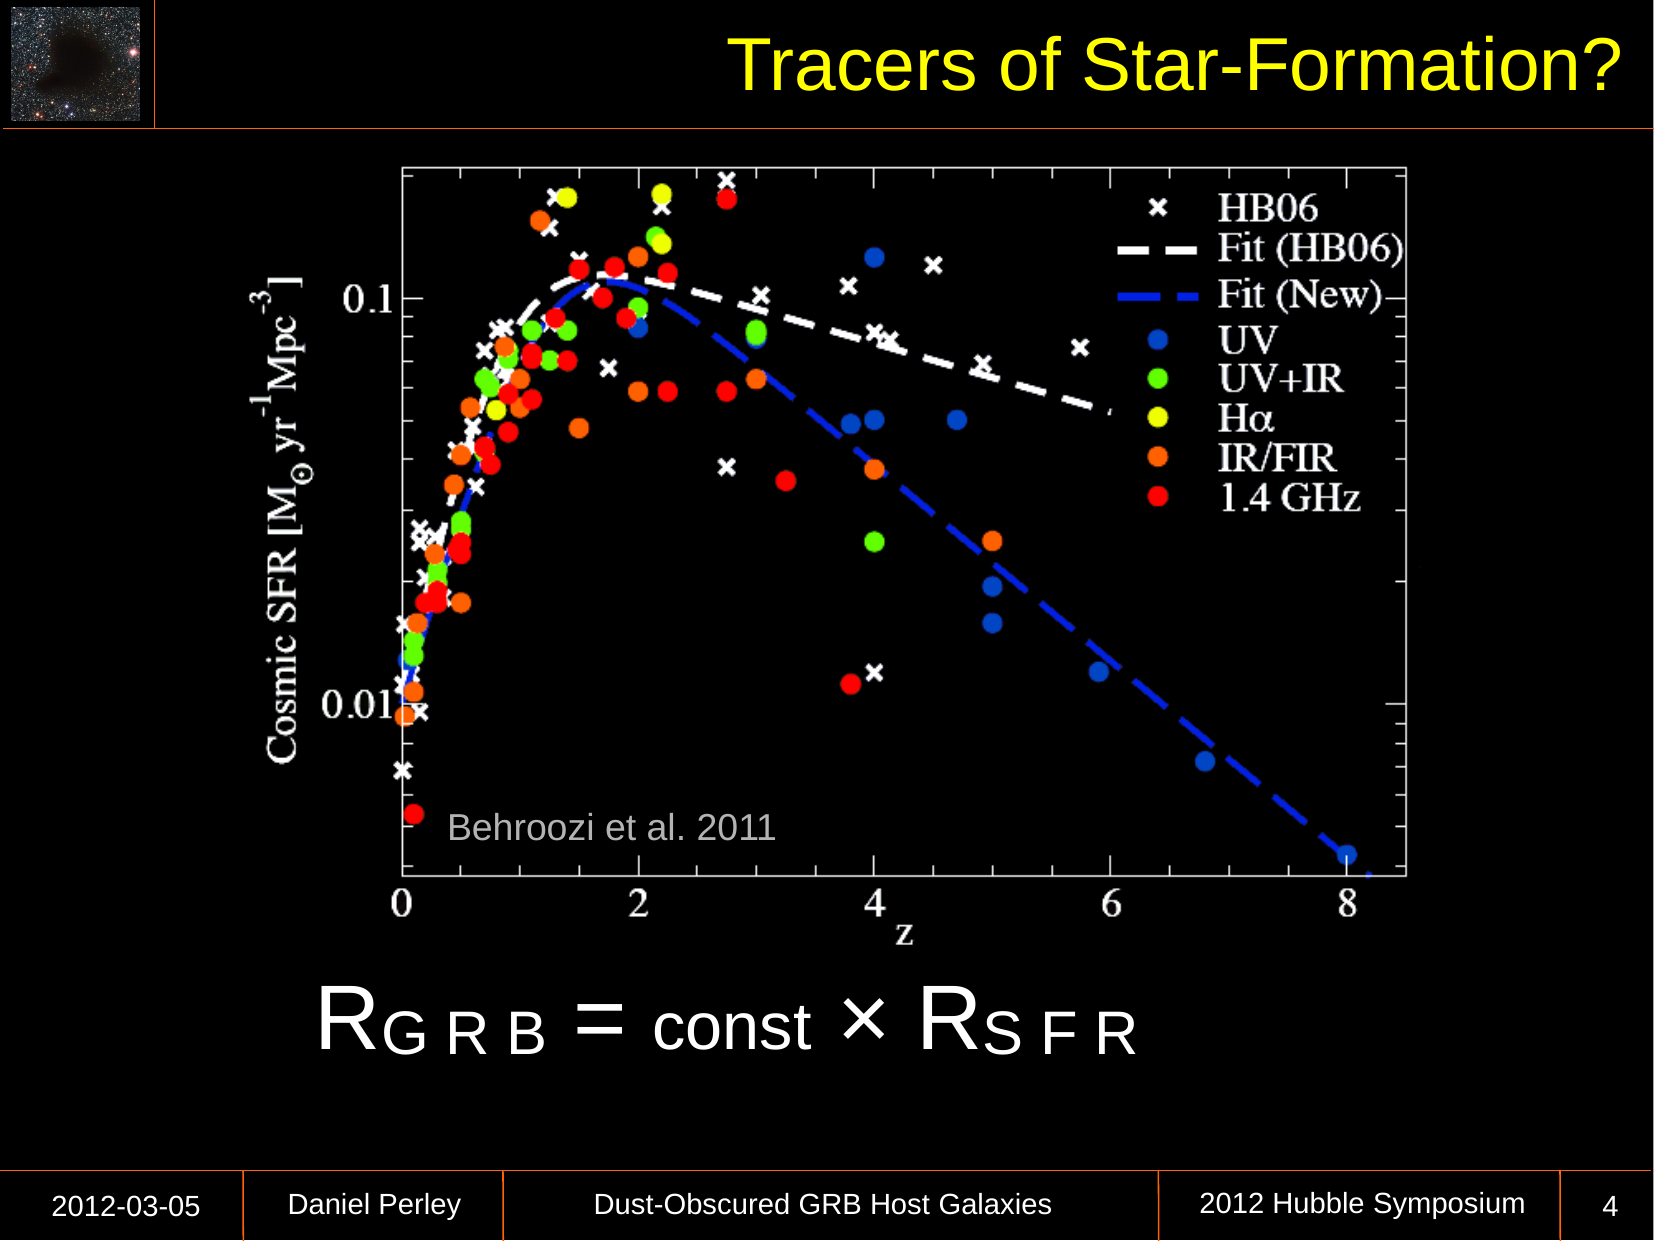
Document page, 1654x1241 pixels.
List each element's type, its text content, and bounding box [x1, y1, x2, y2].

text_box RG R B = const × RS F R [300, 958, 1538, 1101]
picture [11, 7, 140, 121]
picture [225, 149, 1437, 950]
text_box Behroozi et al. 2011 [432, 799, 845, 912]
title Tracers of Star-Formation? [337, 21, 1624, 108]
